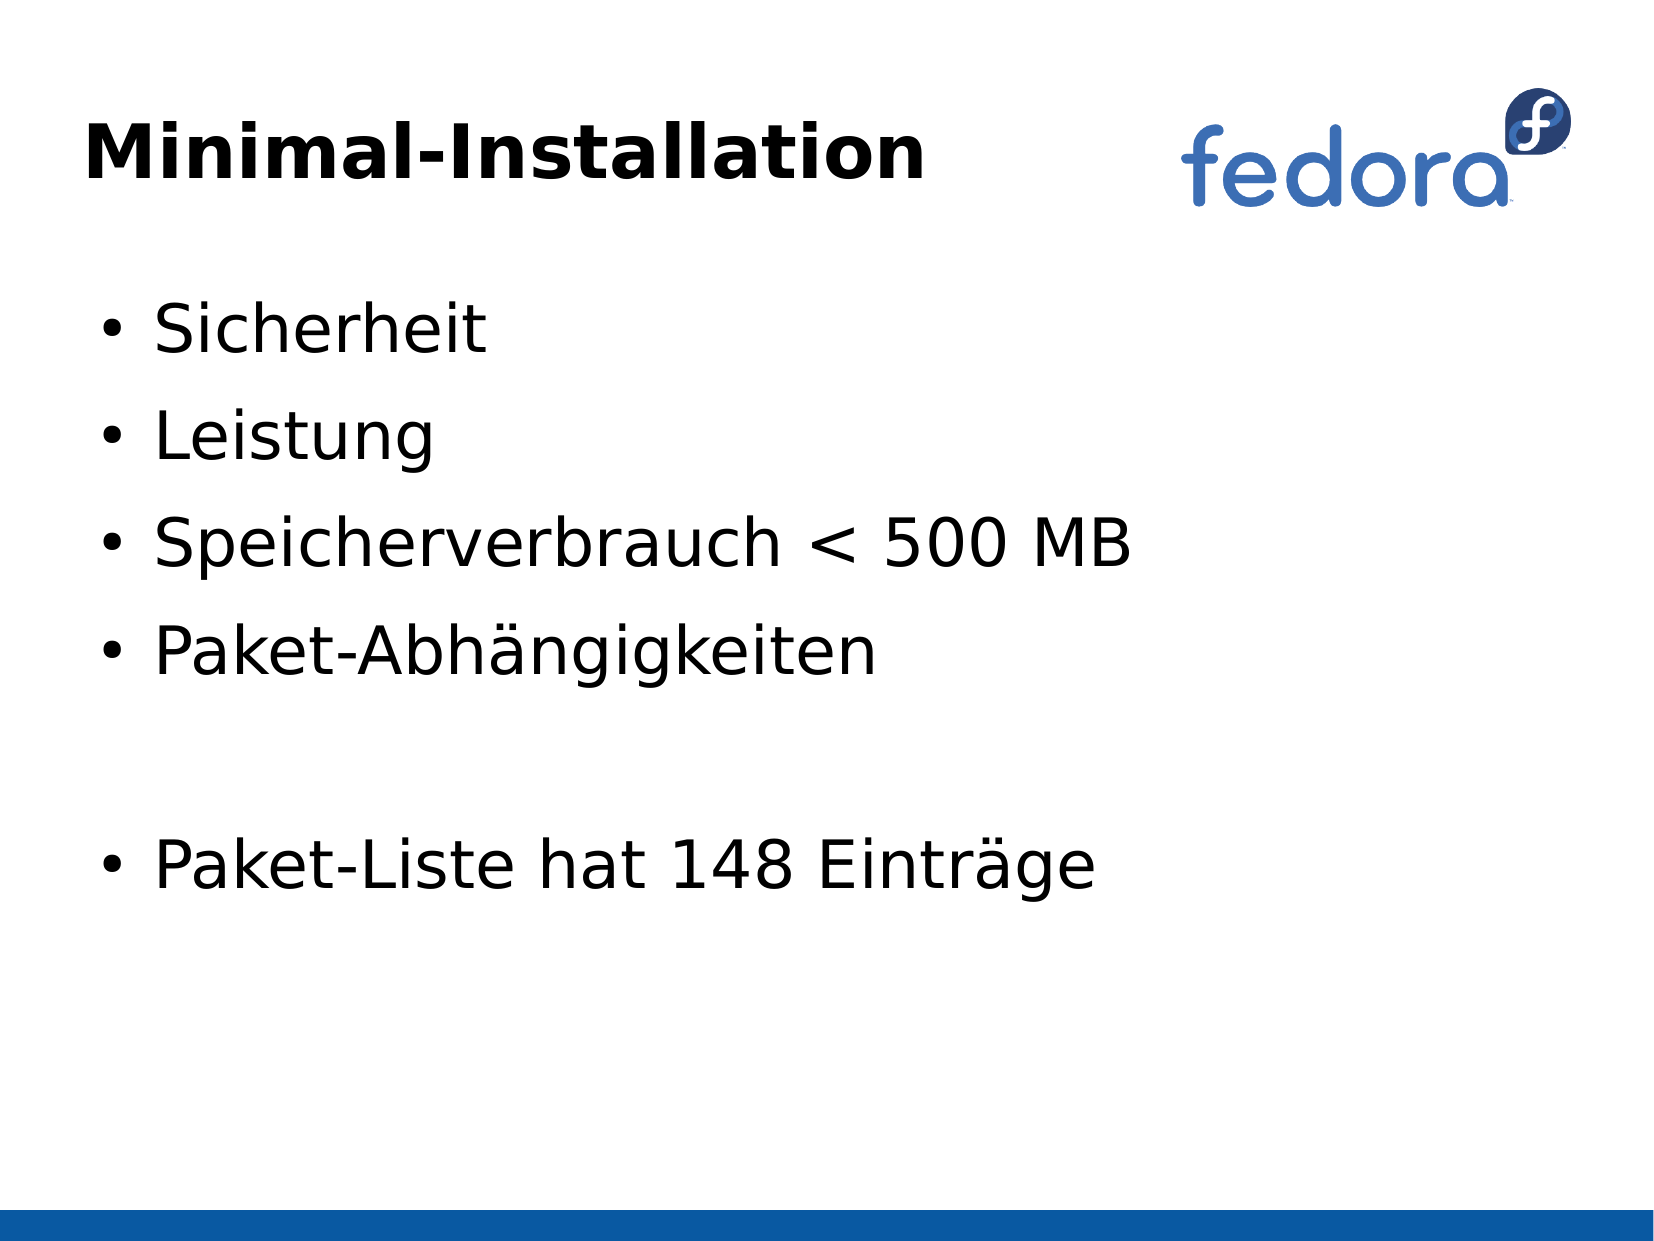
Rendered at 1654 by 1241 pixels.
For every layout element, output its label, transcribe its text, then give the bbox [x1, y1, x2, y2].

picture [0, 1210, 1654, 1241]
list Sicherheit Leistung Speicherverbrauch < 500 MB Paket-Abhängigkeiten Paket-Liste hat 148 Einträge [82, 290, 1571, 1094]
title Minimal-Installation [82, 56, 1571, 250]
